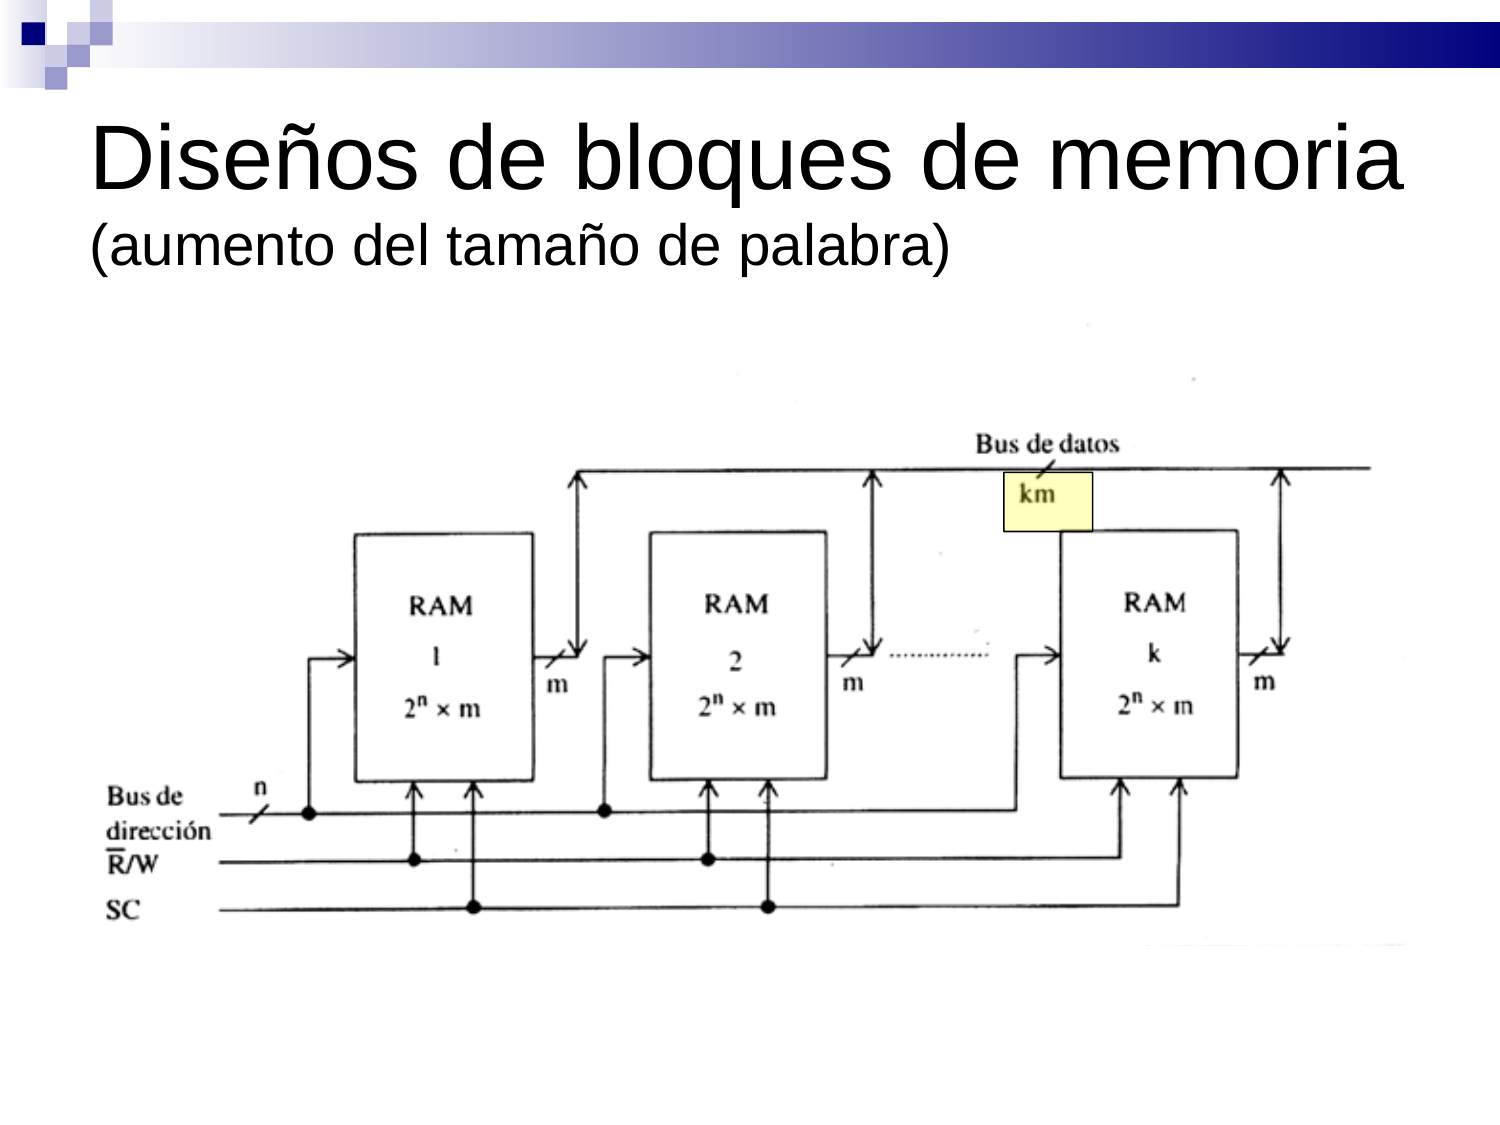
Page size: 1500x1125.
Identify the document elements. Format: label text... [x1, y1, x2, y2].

picture [88, 295, 1412, 946]
title Diseños de bloques de memoria (aumento del tamaño de palabra) [75, 75, 1426, 301]
text_box [1003, 472, 1093, 532]
